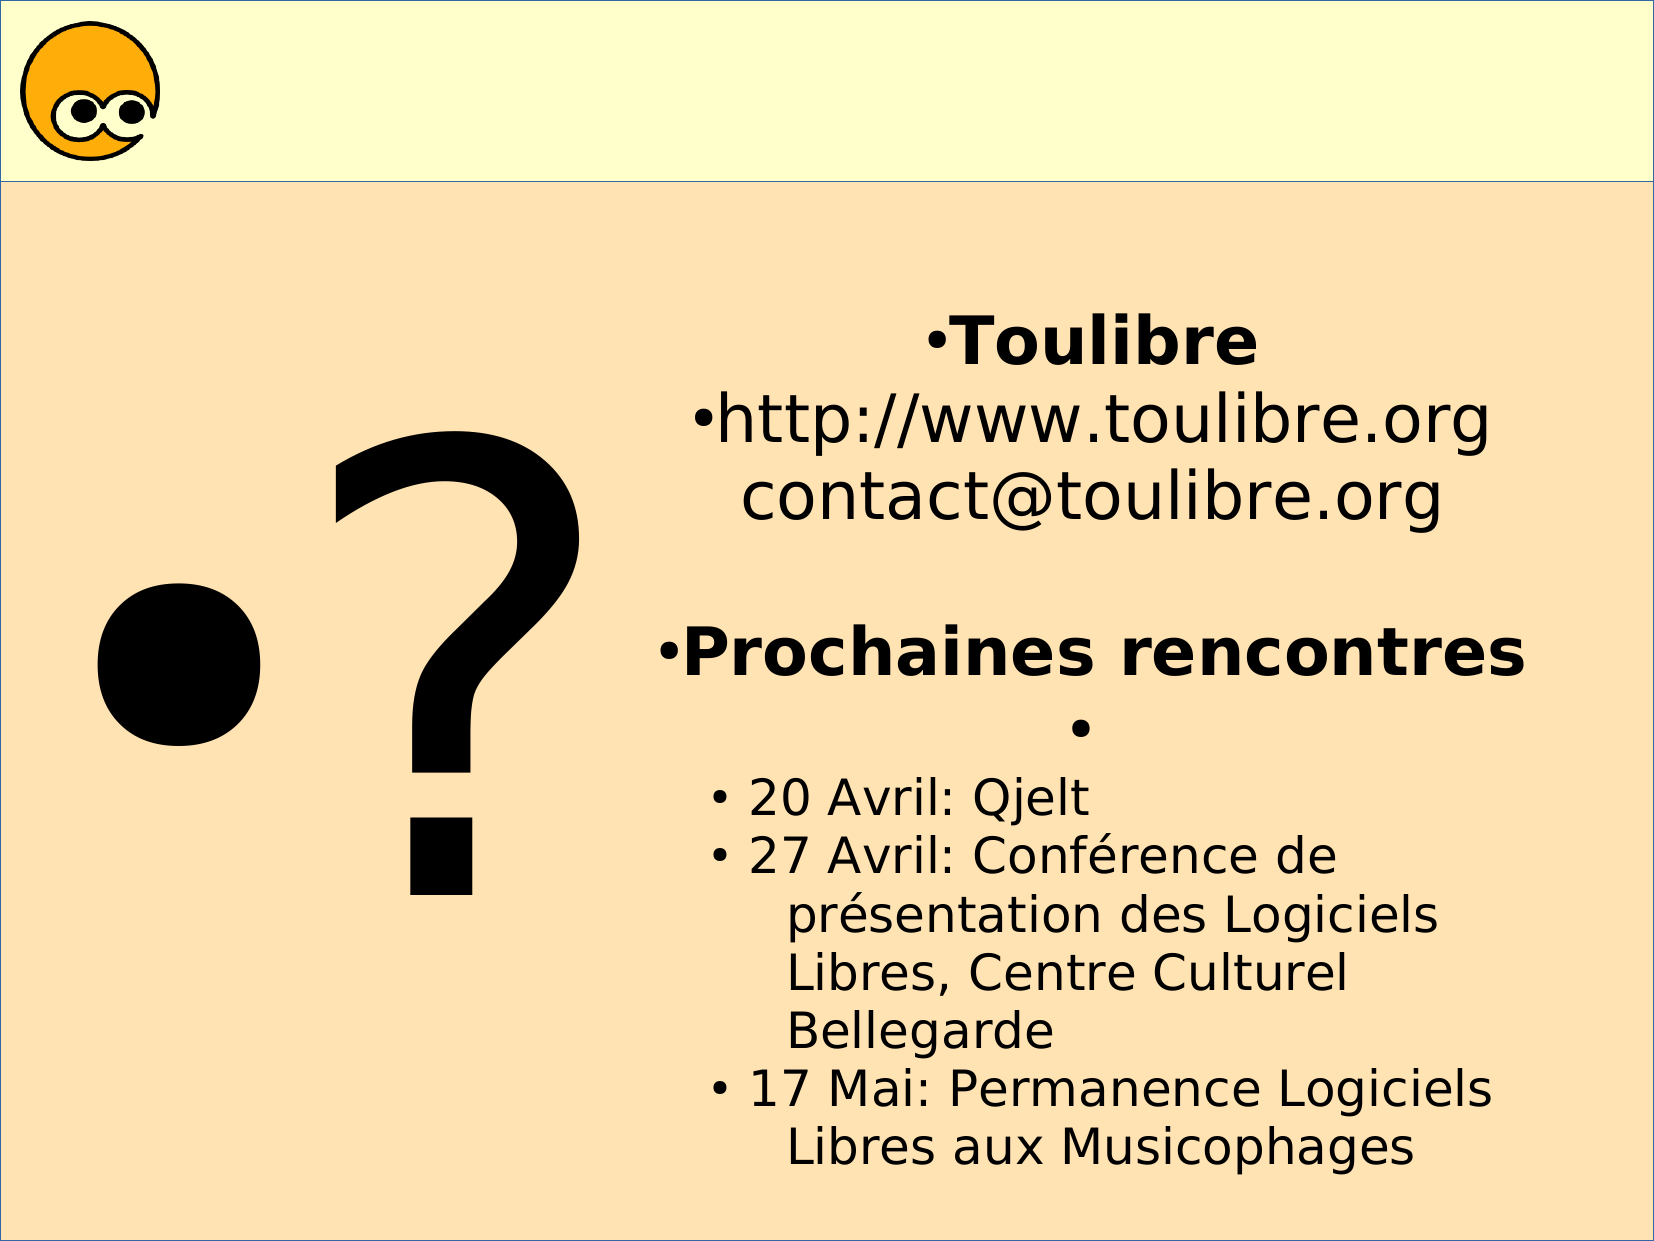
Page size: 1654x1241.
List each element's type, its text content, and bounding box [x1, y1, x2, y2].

list ? [21, 314, 577, 1134]
text_box Toulibre http://www.toulibre.org contact@toulibre.org Prochaines rencontres 20 Avril: Qjelt 27 Avril: Conférence de présentation des Logiciels Libres, Centre Culturel Bellegarde 17 Mai: Permanence Logiciels Libres aux Musicophages [577, 295, 1608, 1170]
picture [20, 21, 160, 161]
